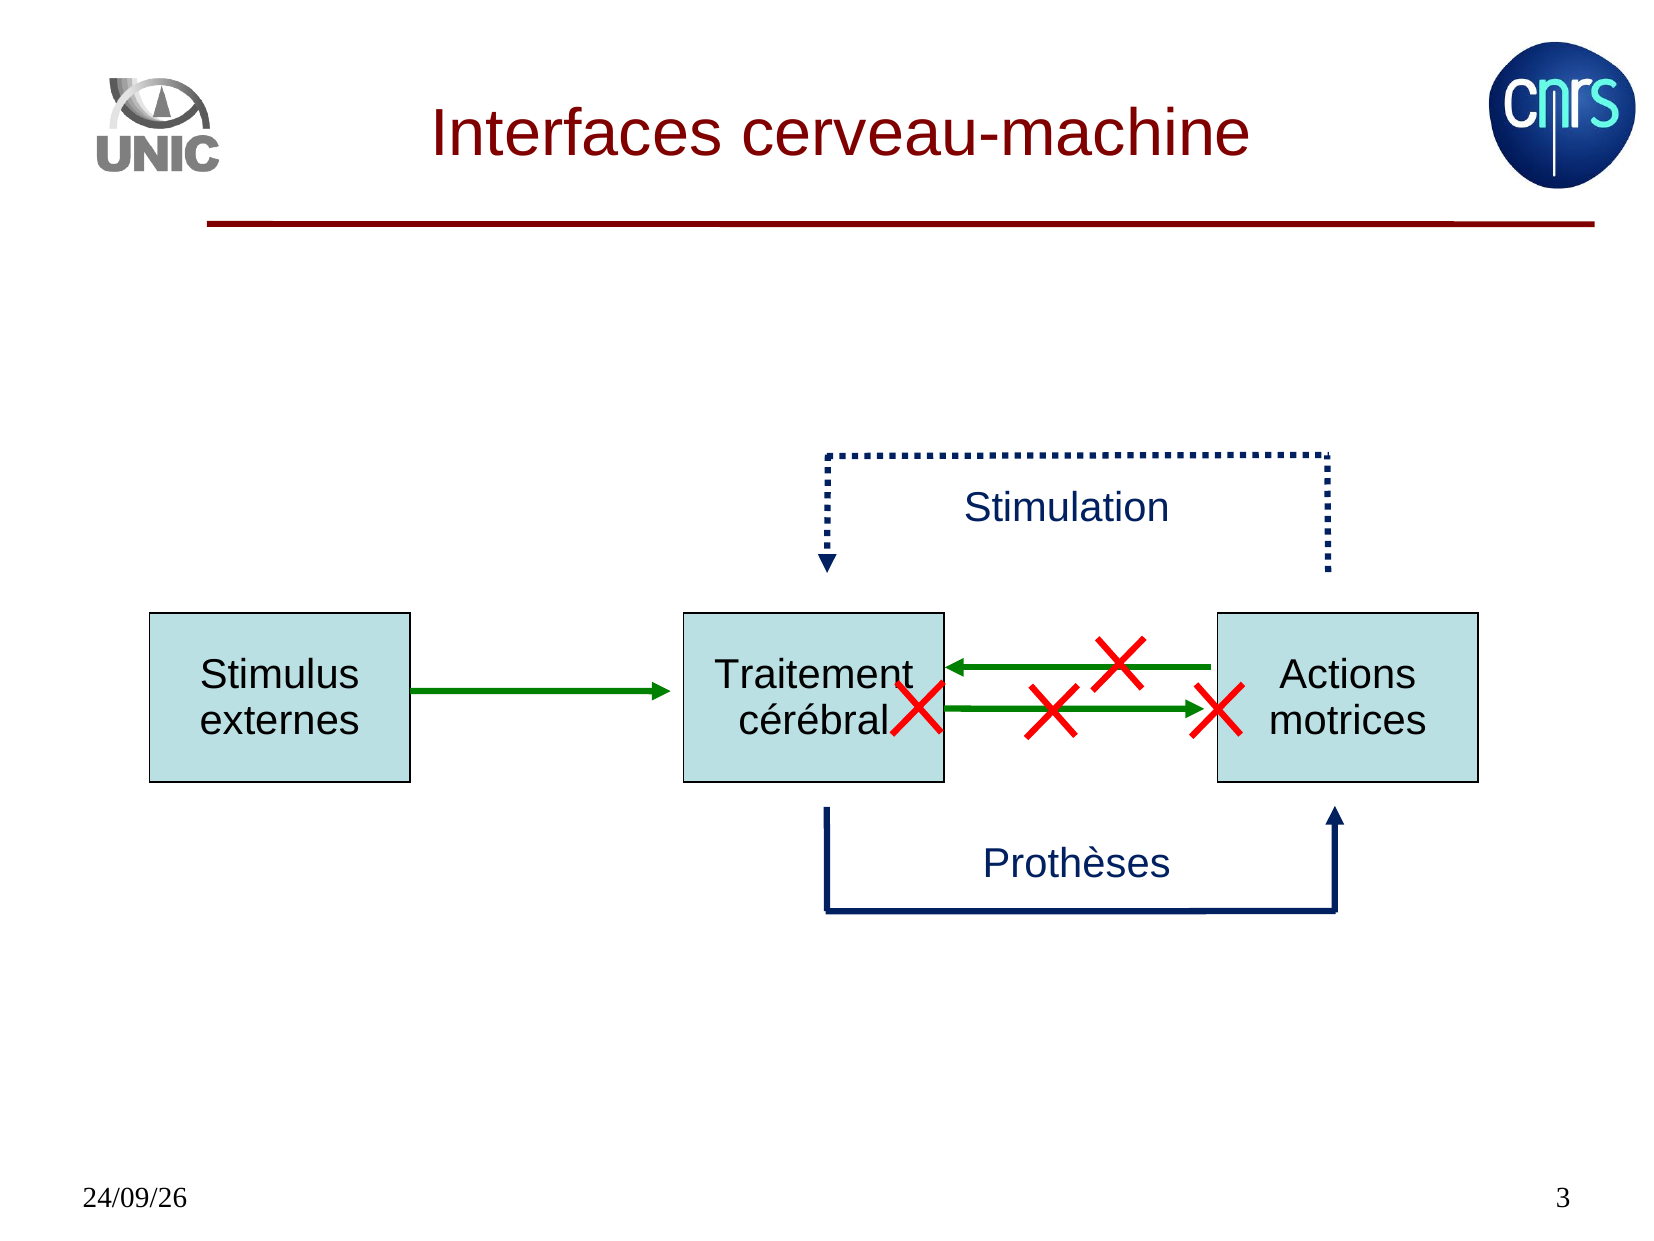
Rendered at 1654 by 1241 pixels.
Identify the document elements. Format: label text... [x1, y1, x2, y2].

text_box Stimulation [949, 476, 1186, 539]
picture [1488, 41, 1636, 189]
text_box Stimulus externes [149, 612, 411, 783]
picture [89, 65, 226, 187]
text_box Actions motrices [1217, 612, 1479, 783]
text_box <numéro> [1185, 1180, 1571, 1215]
text_box Interfaces cerveau-machine [206, 88, 1477, 207]
text_box Prothèses [957, 832, 1197, 895]
text_box Traitement cérébral [683, 612, 945, 783]
text_box 13/02/12 [82, 1180, 468, 1215]
